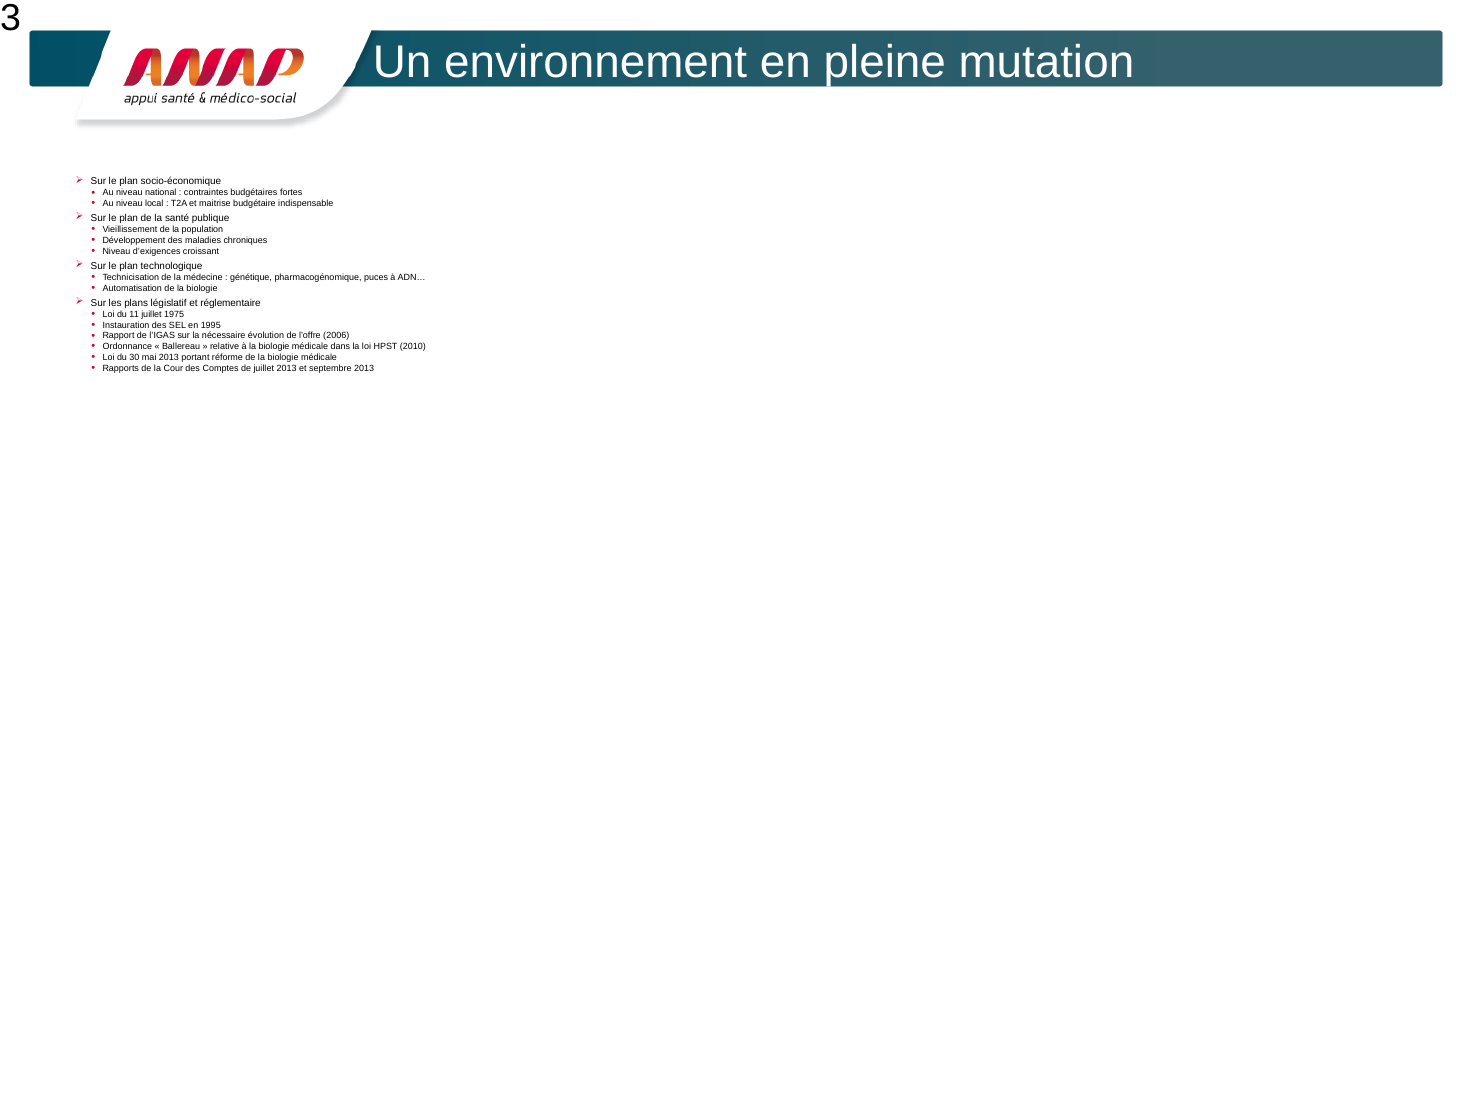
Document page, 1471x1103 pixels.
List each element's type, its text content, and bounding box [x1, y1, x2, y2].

title Un environnement en pleine mutation [372, 31, 1442, 216]
list Sur le plan socio-économique Au niveau national : contraintes budgétaires fortes Au niveau local : T2A et maitrise budgétaire indispensable Sur le plan de la santé publique Vieillissement de la population Développement des maladies chroniques Niveau d’exigences croissant Sur le plan technologique Technicisation de la médecine : génétique, pharmacogénomique, puces à ADN… Automatisation de la biologie Sur les plans législatif et réglementaire Loi du 11 juillet 1975 Instauration des SEL en 1995 Rapport de l’IGAS sur la nécessaire évolution de l’offre (2006) Ordonnance « Ballereau » relative à la biologie médicale dans la loi HPST (2010) Loi du 30 mai 2013 portant réforme de la biologie médicale Rapports de la Cour des Comptes de juillet 2013 et septembre 2013 [75, 173, 1434, 374]
picture [0, 0, 1471, 155]
